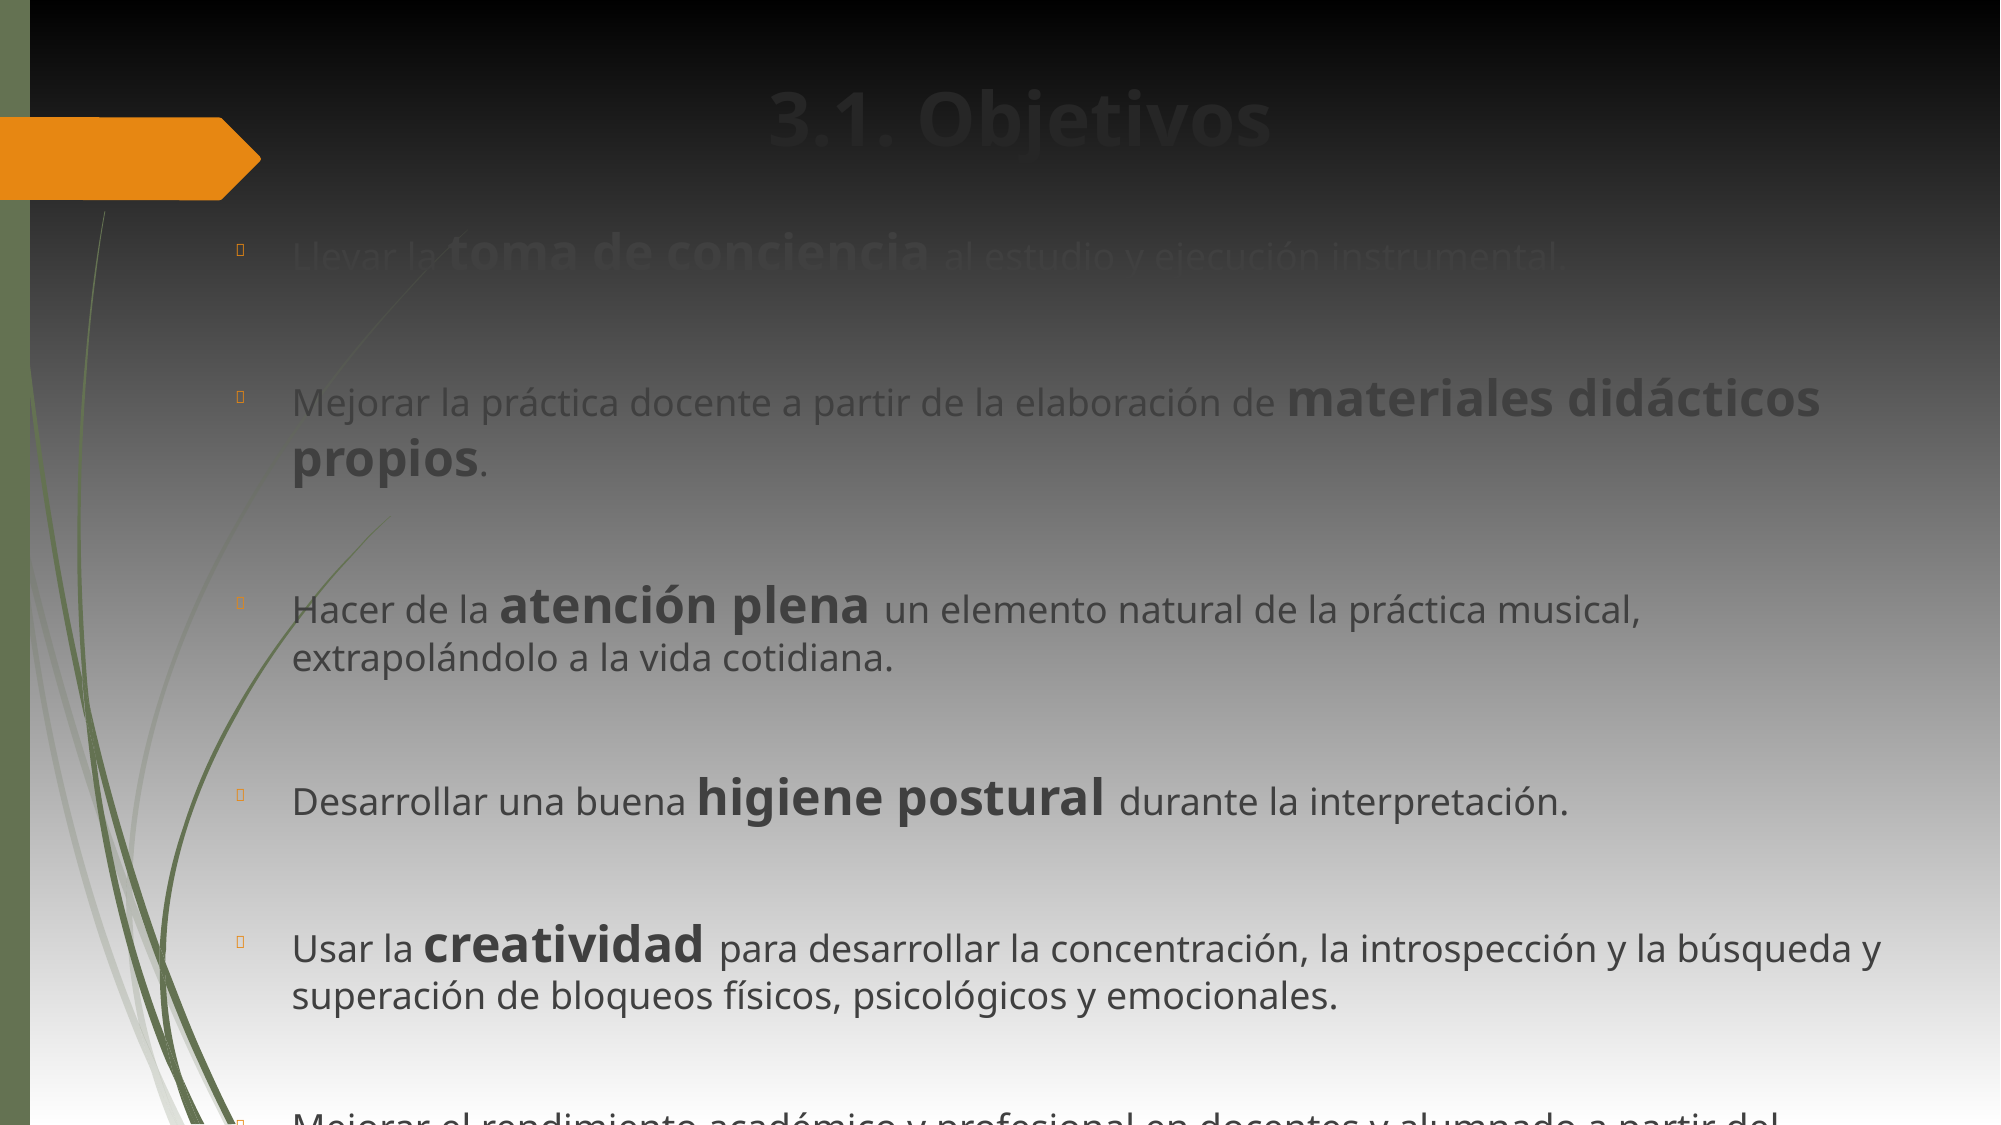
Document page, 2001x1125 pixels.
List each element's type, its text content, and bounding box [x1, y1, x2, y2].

list Llevar la toma de conciencia al estudio y ejecución instrumental. Mejorar la práctica docente a partir de la elaboración de materiales didácticos propios. Hacer de la atención plena un elemento natural de la práctica musical, extrapolándolo a la vida cotidiana. Desarrollar una buena higiene postural durante la interpretación. Usar la creatividad para desarrollar la concentración, la introspección y la búsqueda y superación de bloqueos físicos, psicológicos y emocionales. Mejorar el rendimiento académico y profesional en docentes y alumnado a partir del autoconocimiento. [220, 212, 1905, 1072]
title 3.1. Objetivos [137, 63, 1905, 274]
